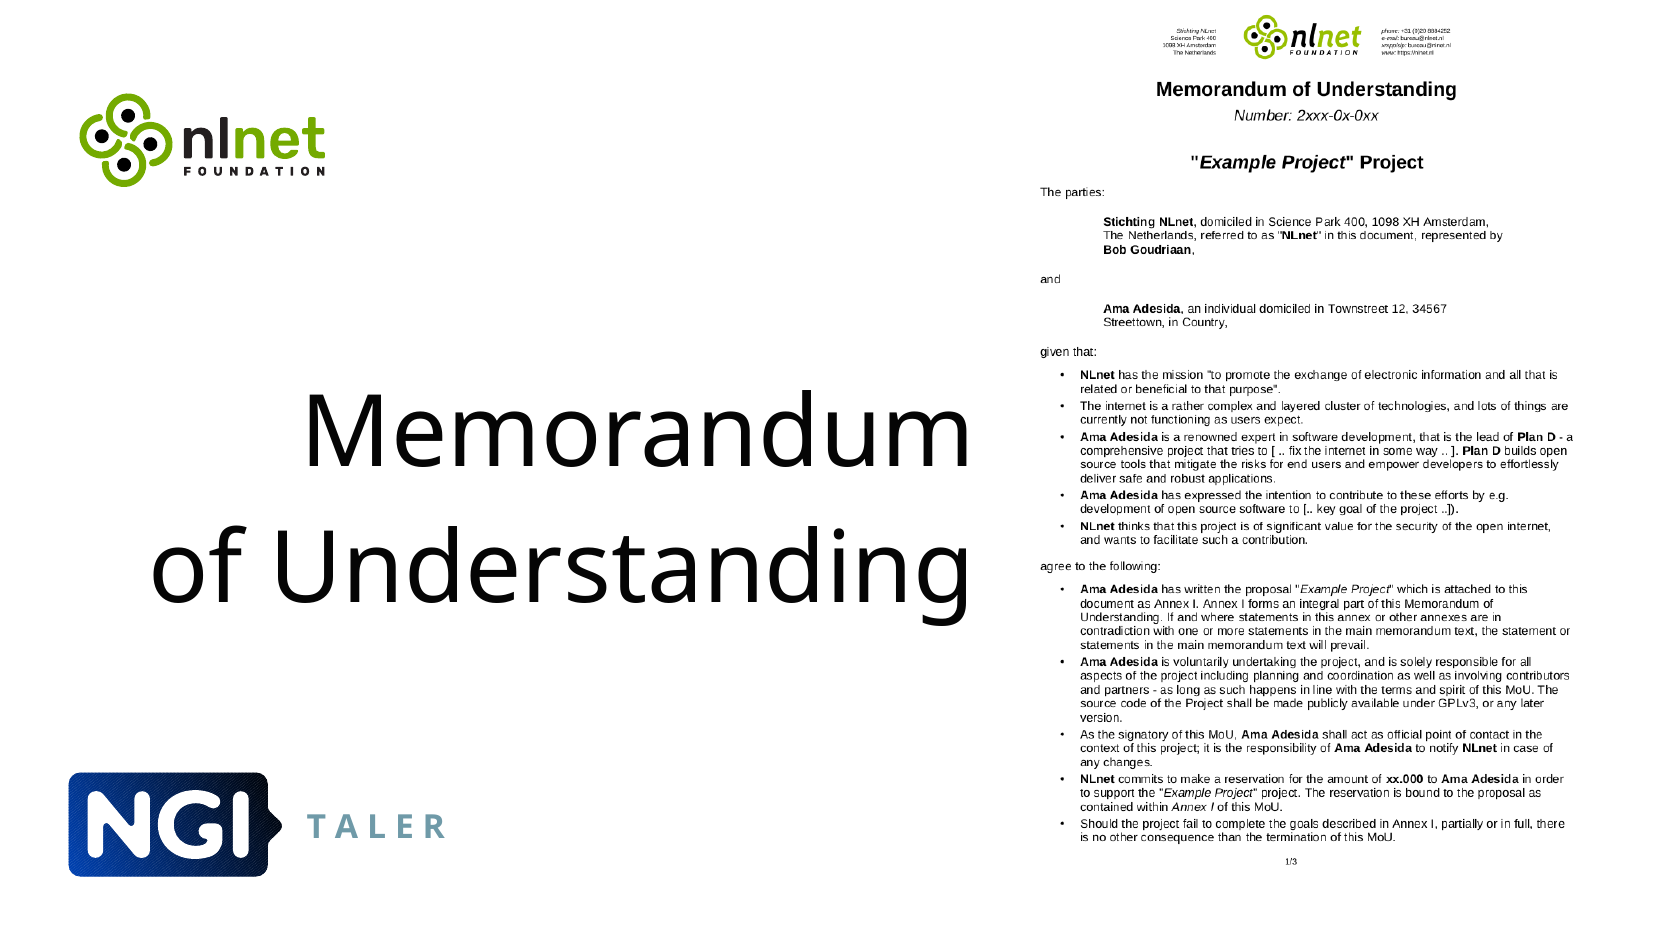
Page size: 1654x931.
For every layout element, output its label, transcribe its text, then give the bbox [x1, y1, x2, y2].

picture [79, 88, 325, 192]
picture [977, 0, 1635, 931]
title Memorandum of Understanding [76, 278, 976, 713]
